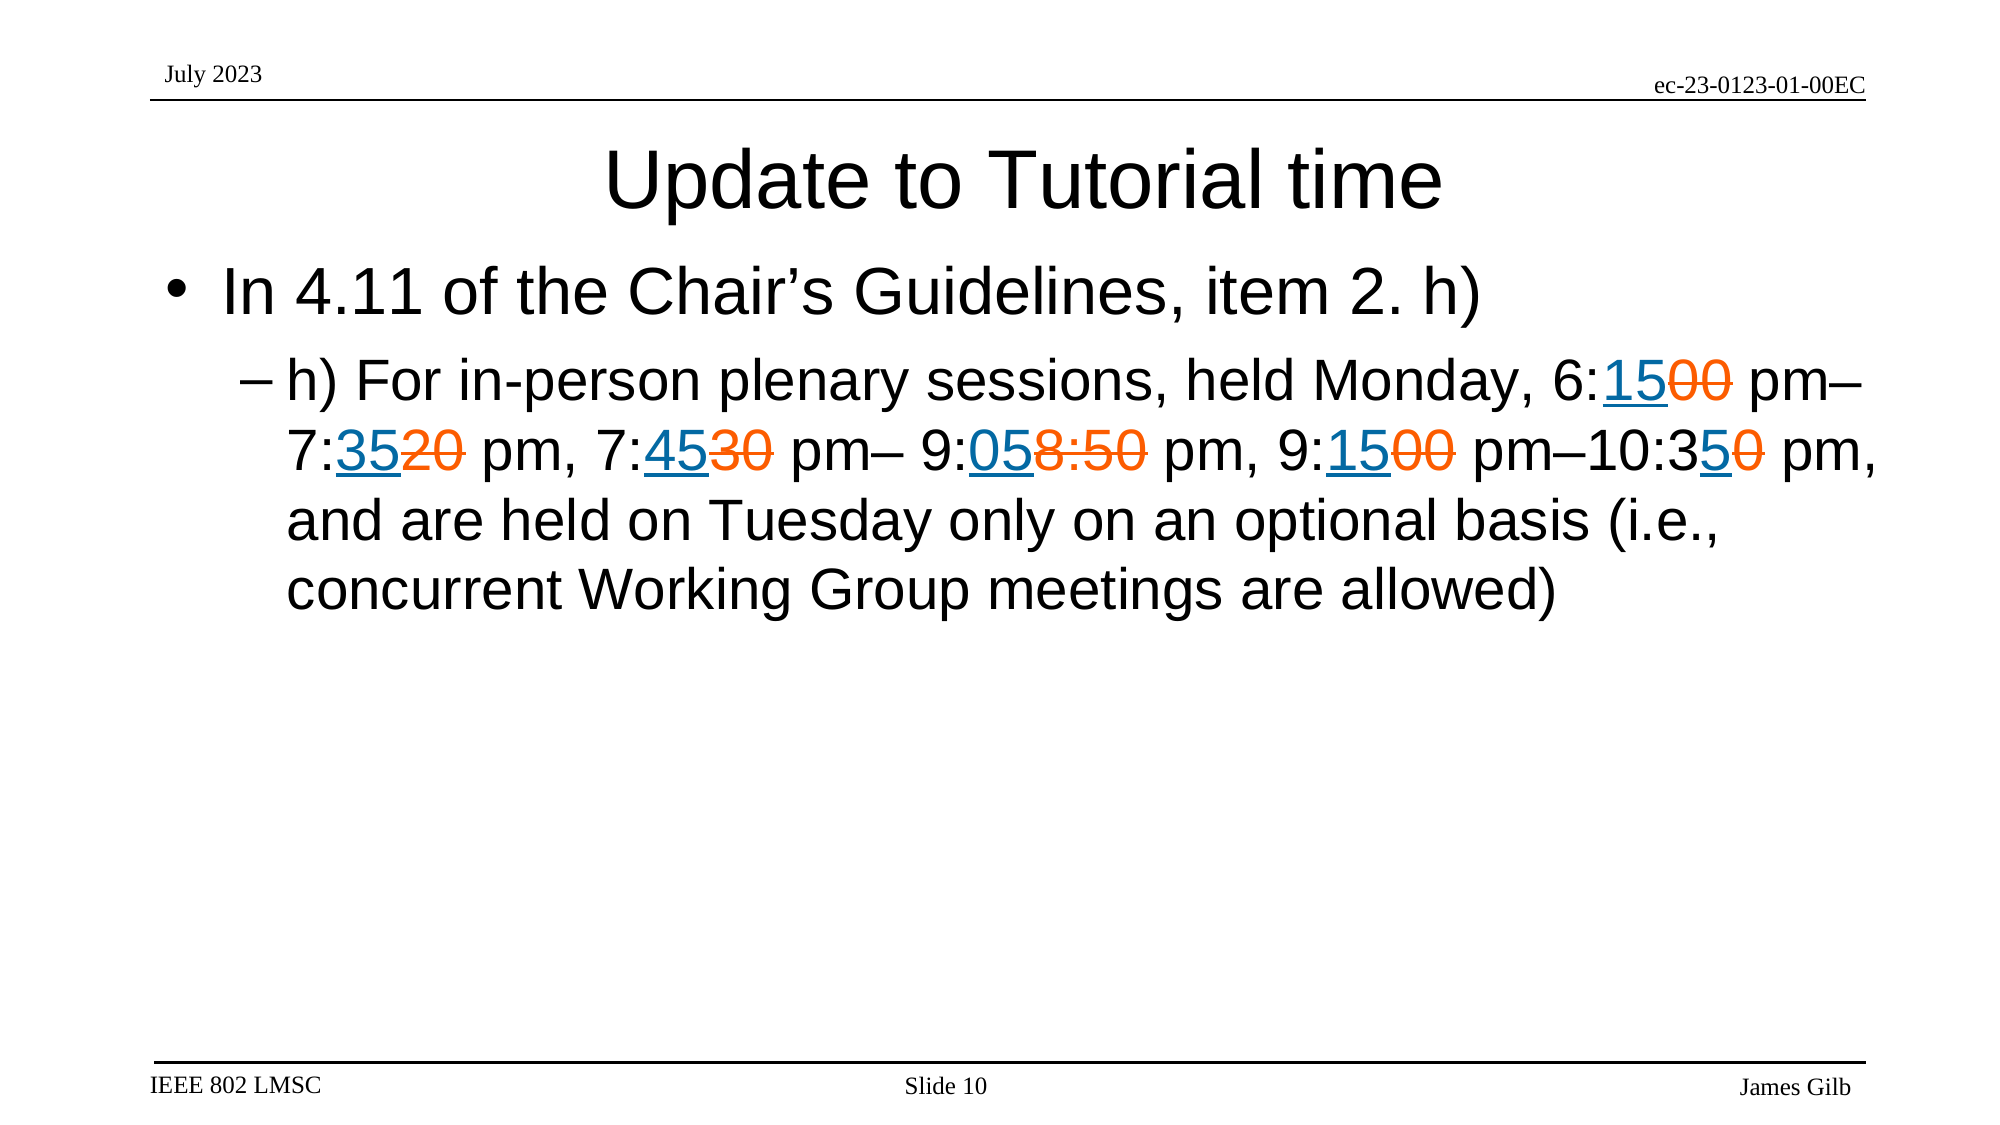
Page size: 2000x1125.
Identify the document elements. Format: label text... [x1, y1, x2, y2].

list In 4.11 of the Chair’s Guidelines, item 2. h) h) For in-person plenary sessions, held Monday, 6:1500 pm–7:3520 pm, 7:4530 pm– 9:058:50 pm, 9:1500 pm–10:350 pm, and are held on Tuesday only on an optional basis (i.e., concurrent Working Group meetings are allowed) [149, 239, 1900, 1051]
title Update to Tutorial time [149, 112, 1900, 238]
